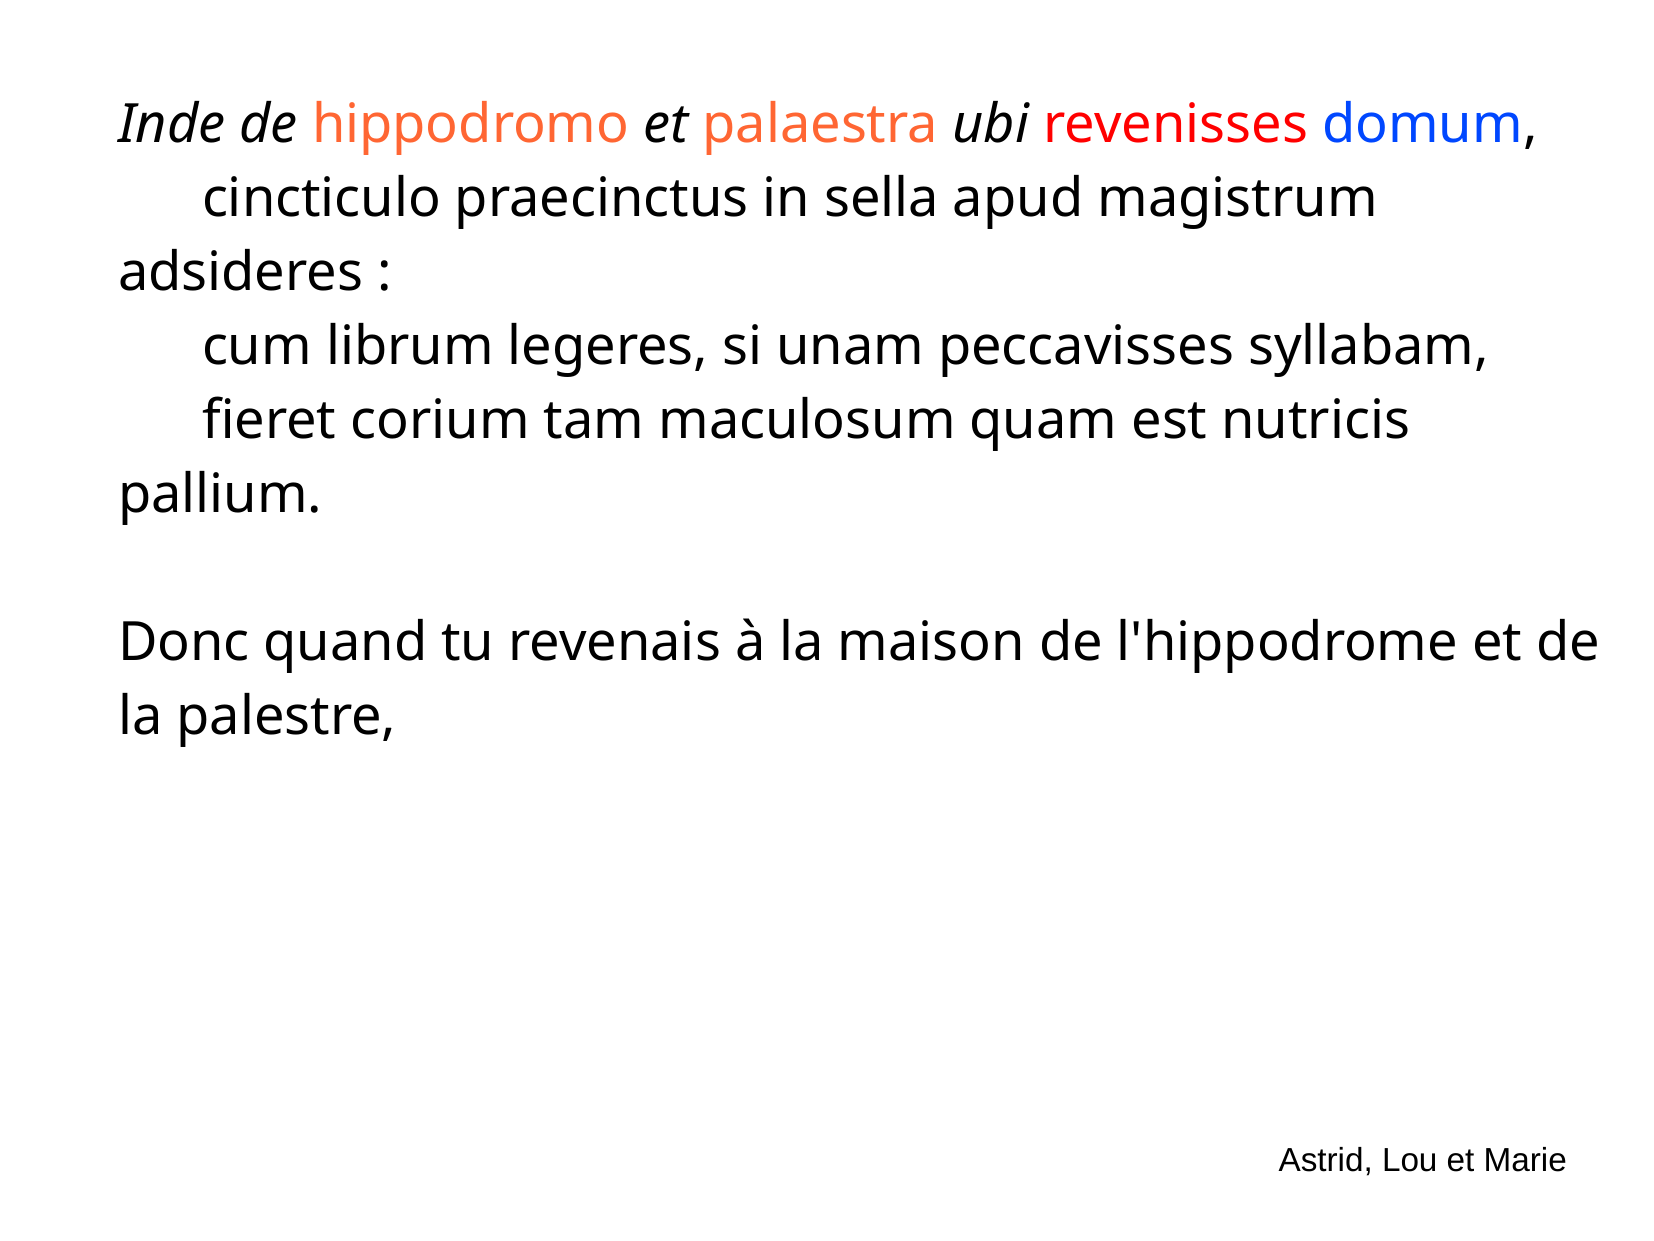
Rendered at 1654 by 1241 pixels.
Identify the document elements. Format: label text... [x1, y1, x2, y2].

list Inde de hippodromo et palaestra ubi revenisses domum, cincticulo praecinctus in sella apud magistrum adsideres : cum librum legeres, si unam peccavisses syllabam, fieret corium tam maculosum quam est nutricis pallium. Donc quand tu revenais à la maison de l'hippodrome et de la palestre, [118, 84, 1607, 1111]
text_box Astrid, Lou et Marie [1263, 1133, 1583, 1187]
